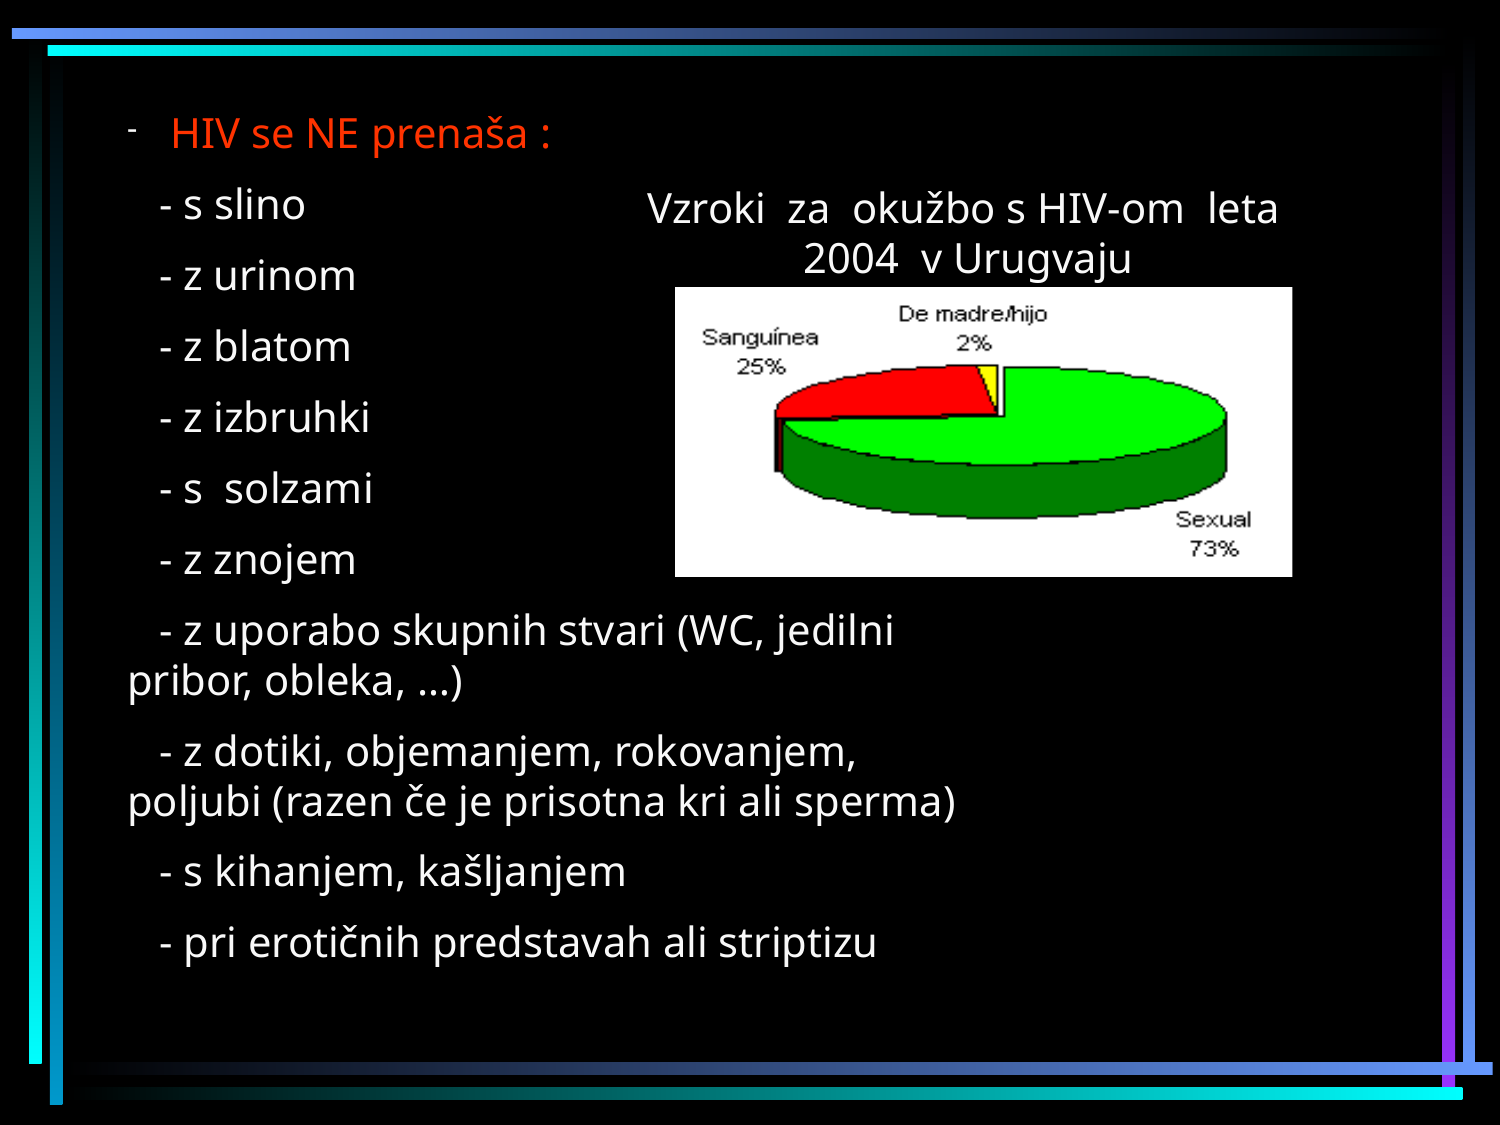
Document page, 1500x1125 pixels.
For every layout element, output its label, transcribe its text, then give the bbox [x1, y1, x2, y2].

text_box Vzroki za okužbo s HIV-om leta 2004 v Urugvaju [1000, 174, 1325, 290]
text_box HIV se NE prenaša : - s slino - z urinom - z blatom - z izbruhki - s solzami - z znojem - z uporabo skupnih stvari (WC, jedilni pribor, obleka, …) - z dotiki, objemanjem, rokovanjem, poljubi (razen če je prisotna kri ali sperma) - s kihanjem, kašljanjem - pri erotičnih predstavah ali striptizu [112, 99, 1000, 974]
picture [1000, 290, 1293, 577]
